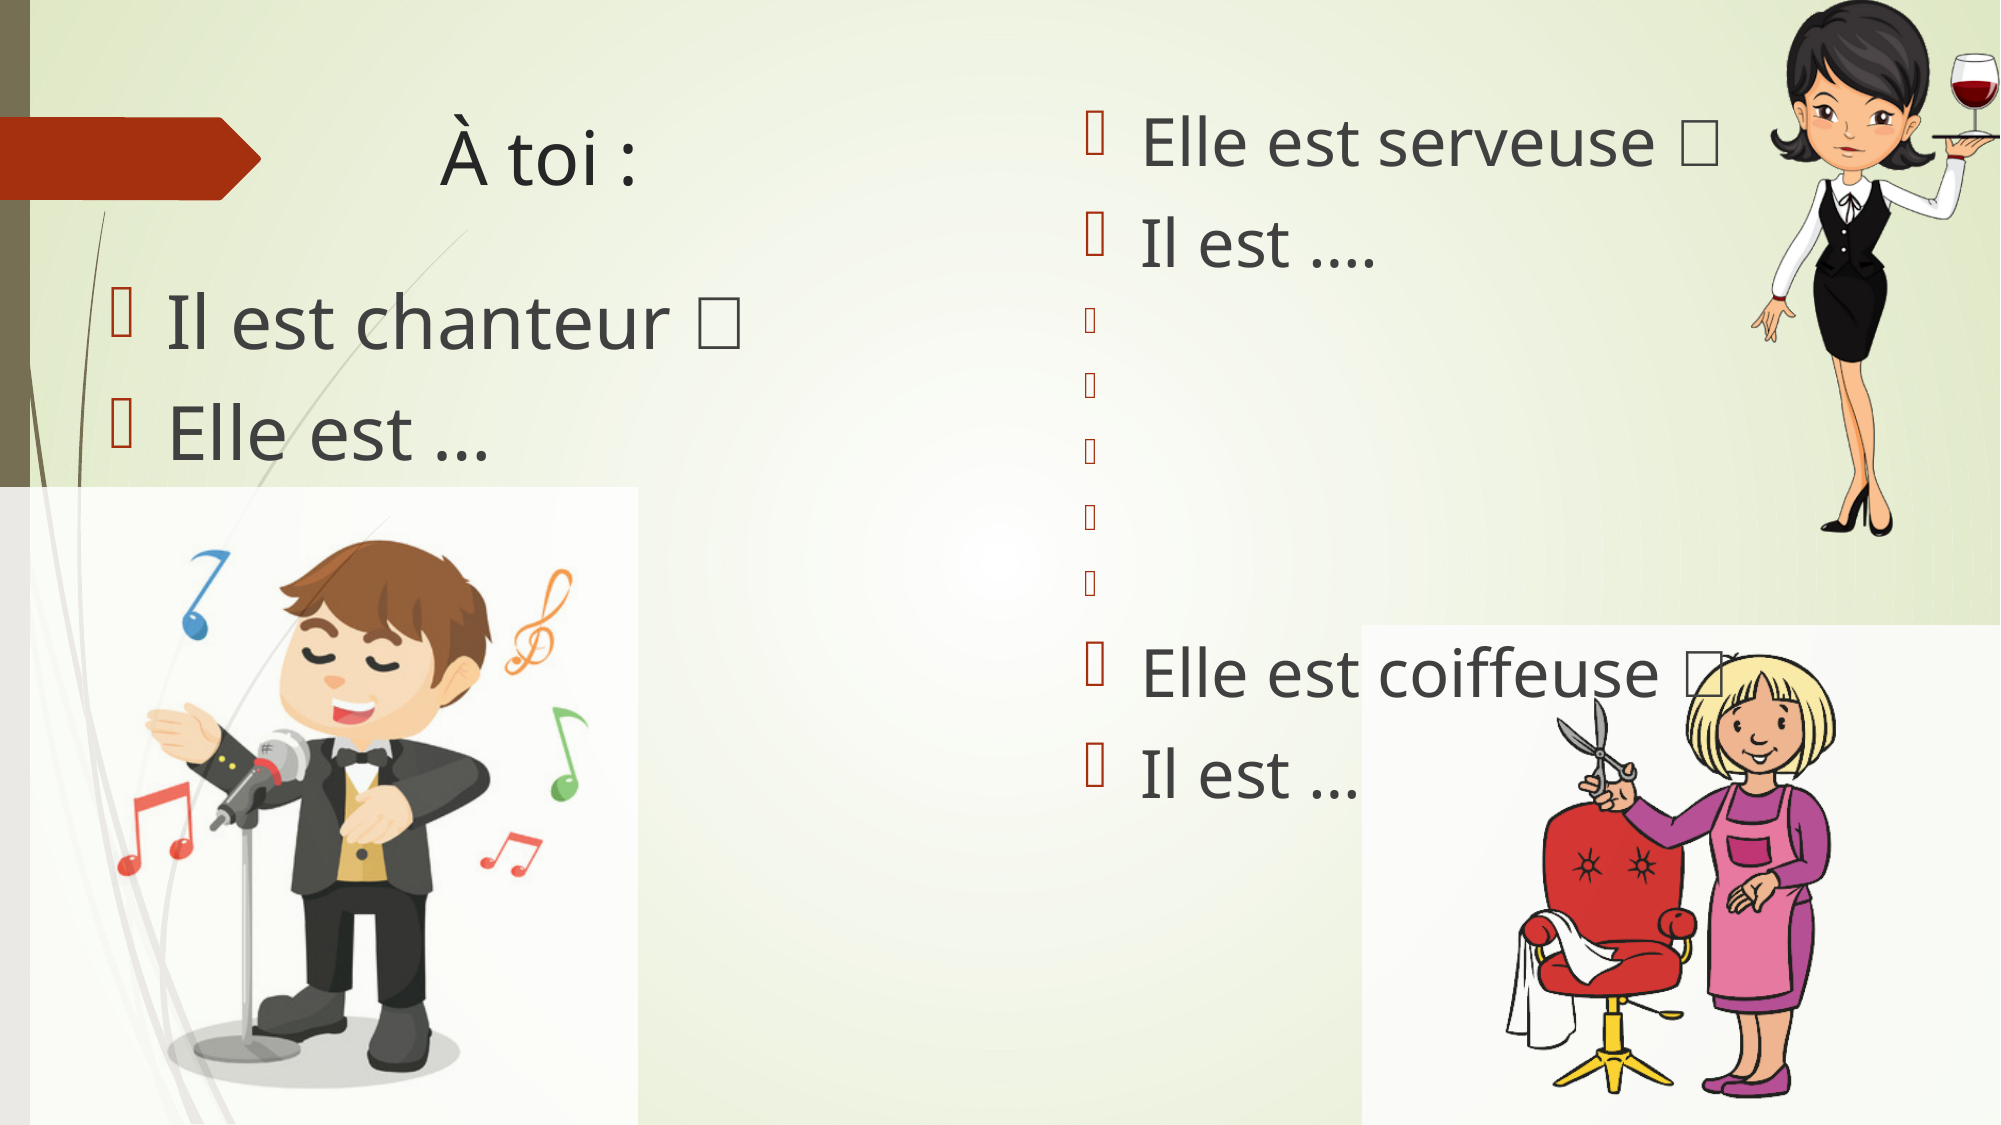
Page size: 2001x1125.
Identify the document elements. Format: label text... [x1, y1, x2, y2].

title À toi : [425, 102, 1068, 313]
picture [1751, 0, 2000, 537]
list Il est chanteur  Elle est … [94, 266, 803, 887]
picture [1362, 625, 2000, 1125]
picture [0, 487, 638, 1125]
list Elle est serveuse  Il est …. Elle est coiffeuse  Il est … [1068, 92, 1777, 1023]
